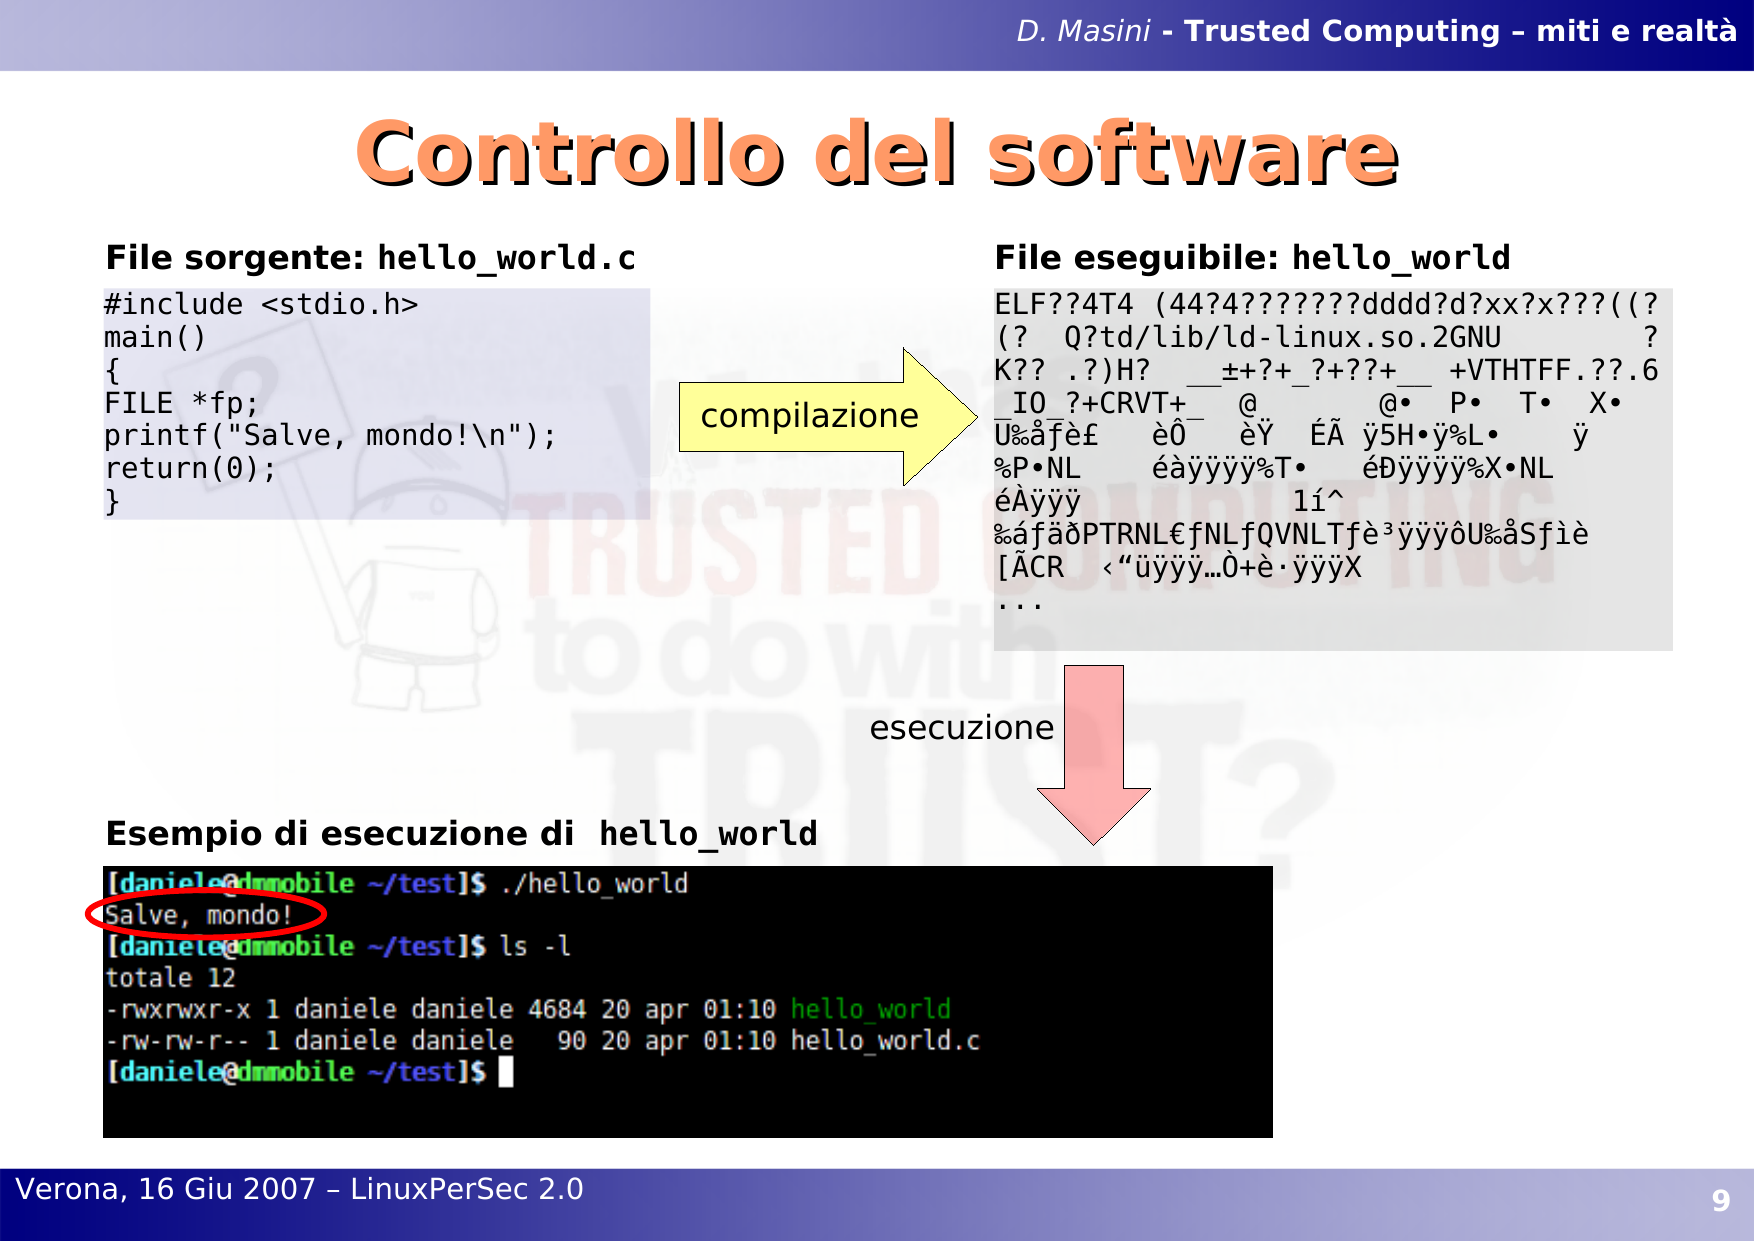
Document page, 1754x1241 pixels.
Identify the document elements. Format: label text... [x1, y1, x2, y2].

text_box ELF??4T4 (44?4???????dddd?d?xx?x???((?(? Q?td/lib/ld-linux.so.2GNU ?K?? .?)H? __±+?+_?+??+__ +VTHTFF.??.6 _IO_?+CRVT+_ @ @• P• T• X• U‰åƒè£ èÔ èŸ ÉÃ ÿ5H•ÿ%L• ÿ%P•NL éàÿÿÿÿ%T• éÐÿÿÿÿ%X•NL éÀÿÿÿ 1í^‰áƒäðPTRNL€ƒNLƒQVNLTƒè³ÿÿÿôU‰åSƒìè [ÃCR ‹“üÿÿÿ…Ò+è·ÿÿÿX ... [994, 288, 1673, 651]
text_box [1037, 665, 1151, 846]
title Controllo del software [87, 49, 1667, 257]
text_box esecuzione [853, 709, 1056, 749]
text_box Esempio di esecuzione di hello_world [105, 816, 1013, 855]
text_box compilazione [679, 347, 978, 486]
text_box File sorgente: hello_world.c [105, 239, 661, 279]
picture [0, 0, 1754, 1241]
text_box #include <stdio.h> main() { FILE *fp; printf("Salve, mondo!\n"); return(0); } [103, 288, 651, 520]
text_box File eseguibile: hello_world [994, 239, 1550, 279]
